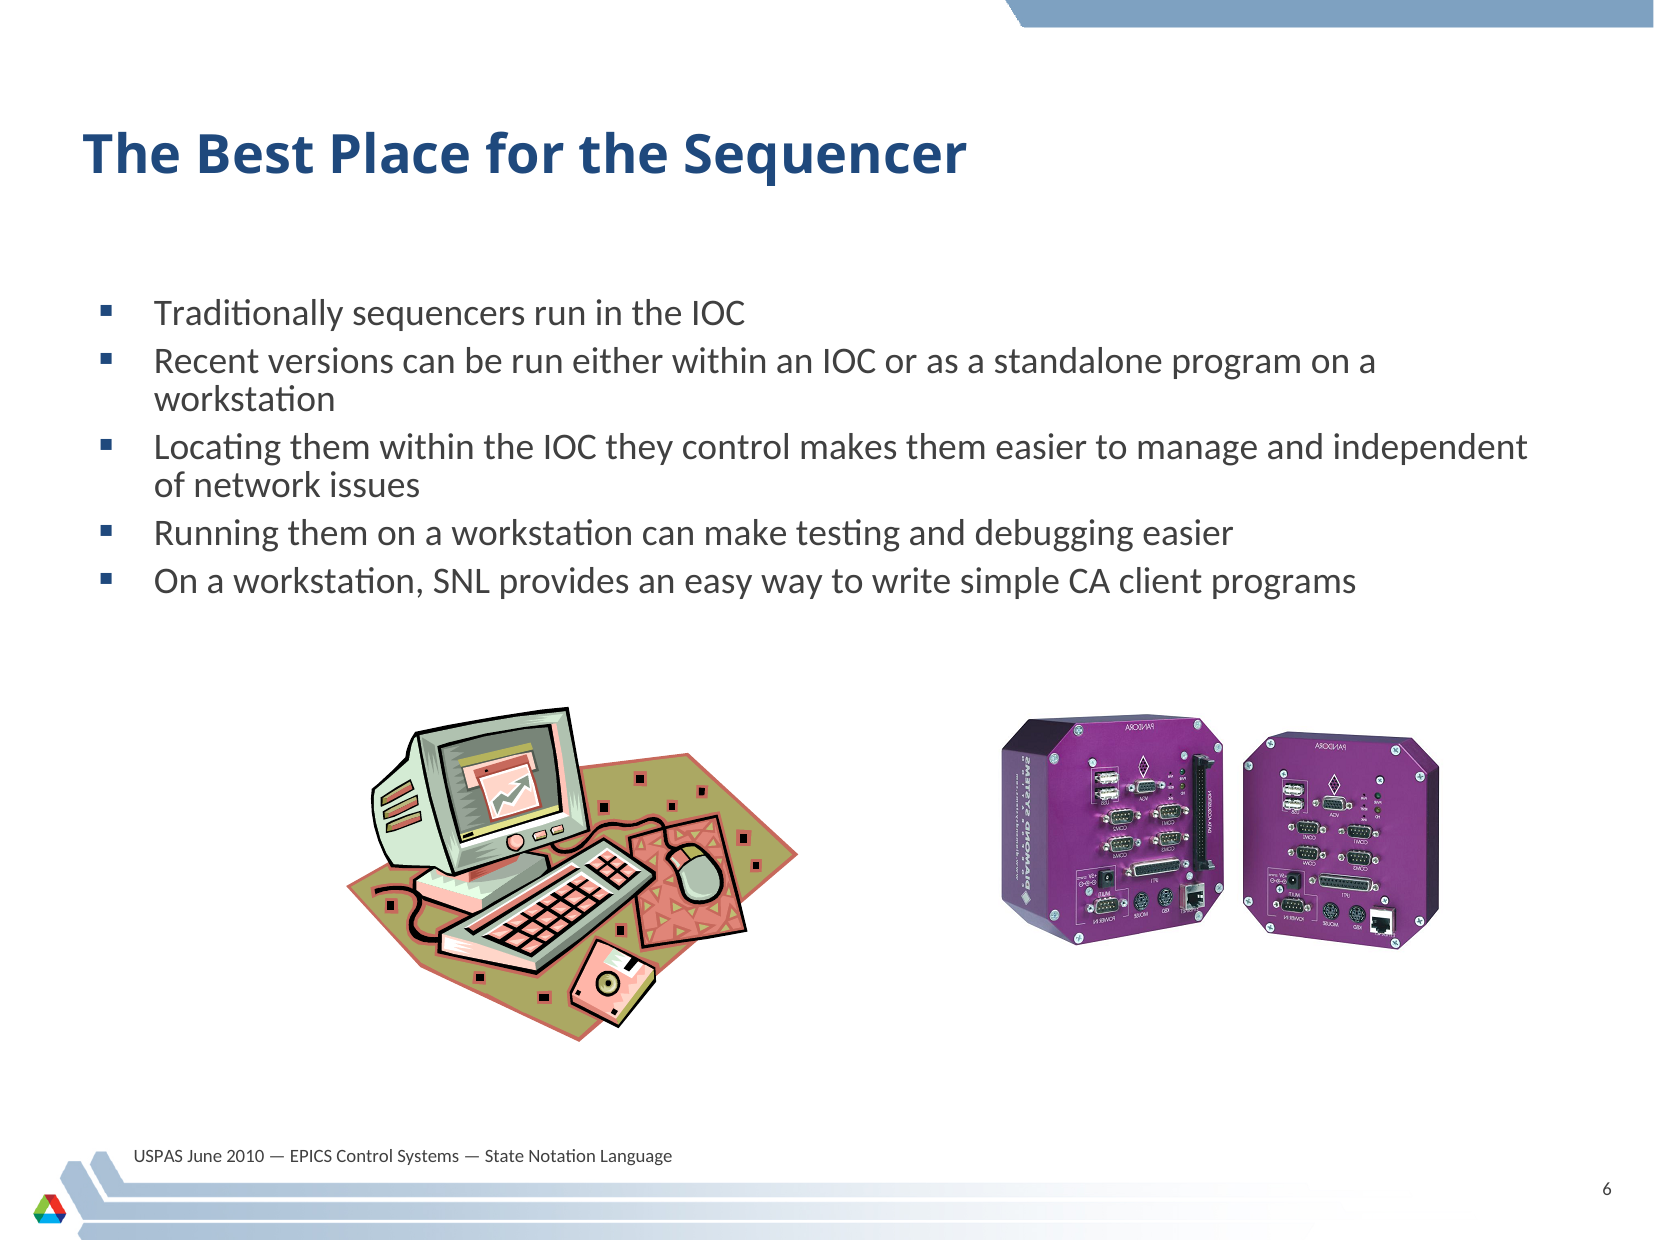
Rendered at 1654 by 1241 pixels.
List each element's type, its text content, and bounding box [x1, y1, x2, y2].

picture [975, 694, 1468, 973]
list Traditionally sequencers run in the IOC Recent versions can be run either within an IOC or as a standalone program on a workstation Locating them within the IOC they control makes them easier to manage and independent of network issues Running them on a workstation can make testing and debugging easier On a workstation, SNL provides an easy way to write simple CA client programs [82, 289, 1571, 1124]
picture [0, 1143, 1654, 1240]
title The Best Place for the Sequencer [82, 49, 1571, 257]
picture [0, 0, 1654, 29]
picture [346, 701, 804, 1048]
